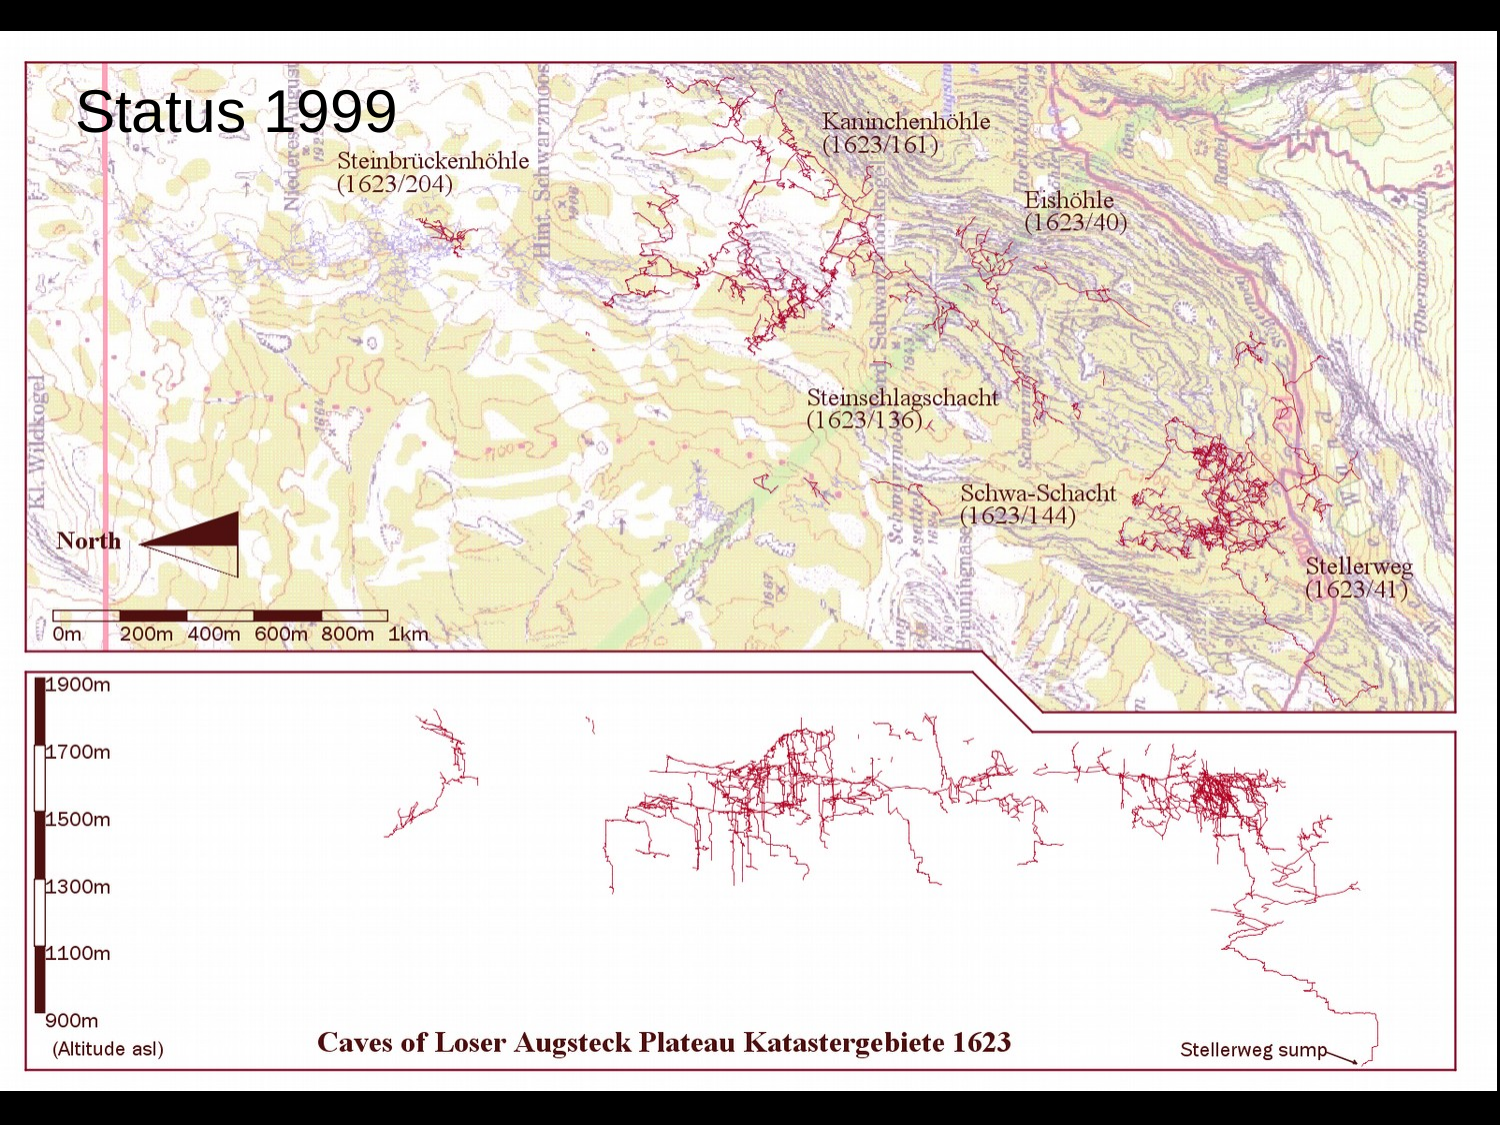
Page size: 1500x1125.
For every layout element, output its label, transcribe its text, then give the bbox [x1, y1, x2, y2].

text_box Status 1999 [75, 44, 1425, 172]
picture [0, 31, 1497, 1091]
